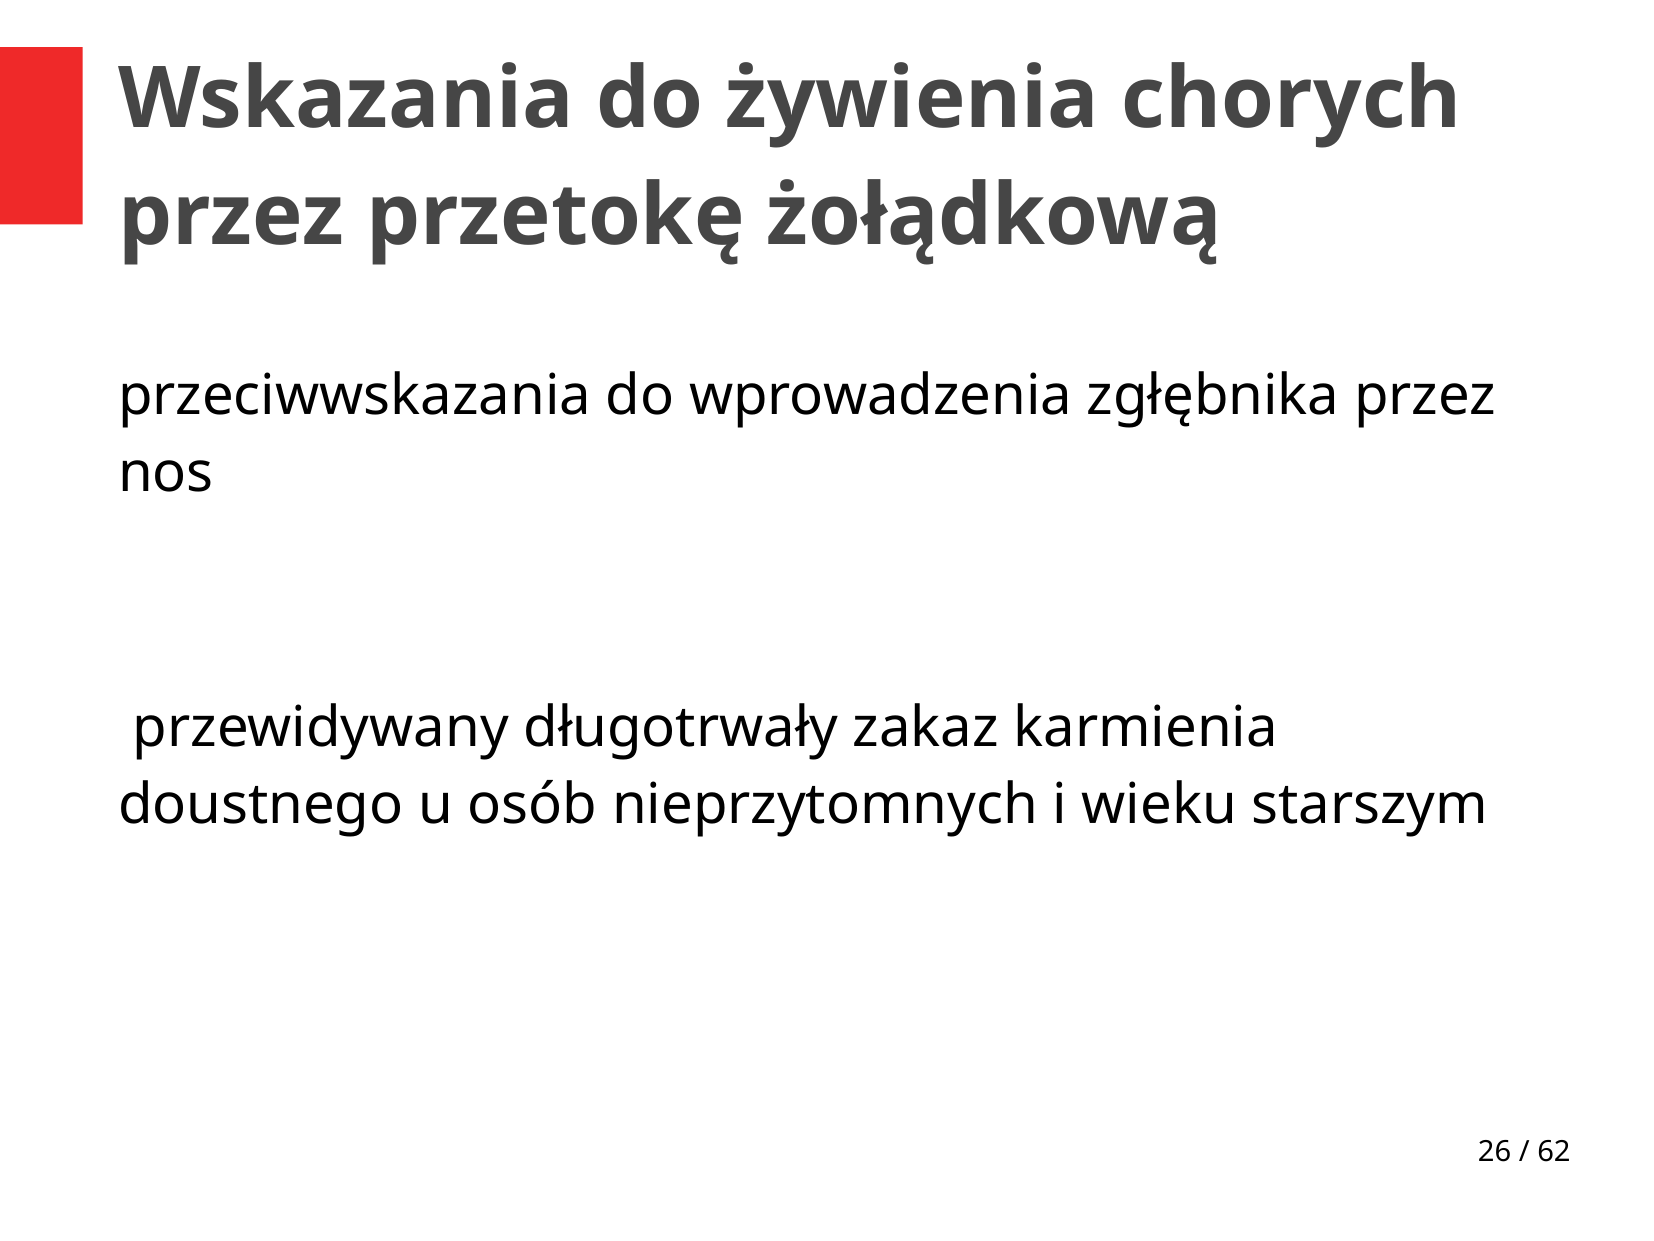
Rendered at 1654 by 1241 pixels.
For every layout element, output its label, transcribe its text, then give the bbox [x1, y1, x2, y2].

list przeciwwskazania do wprowadzenia zgłębnika przez nos przewidywany długotrwały zakaz karmienia doustnego u osób nieprzytomnych i wieku starszym [118, 354, 1536, 1074]
title Wskazania do żywienia chorych przez przetokę żołądkową [118, 21, 1571, 285]
